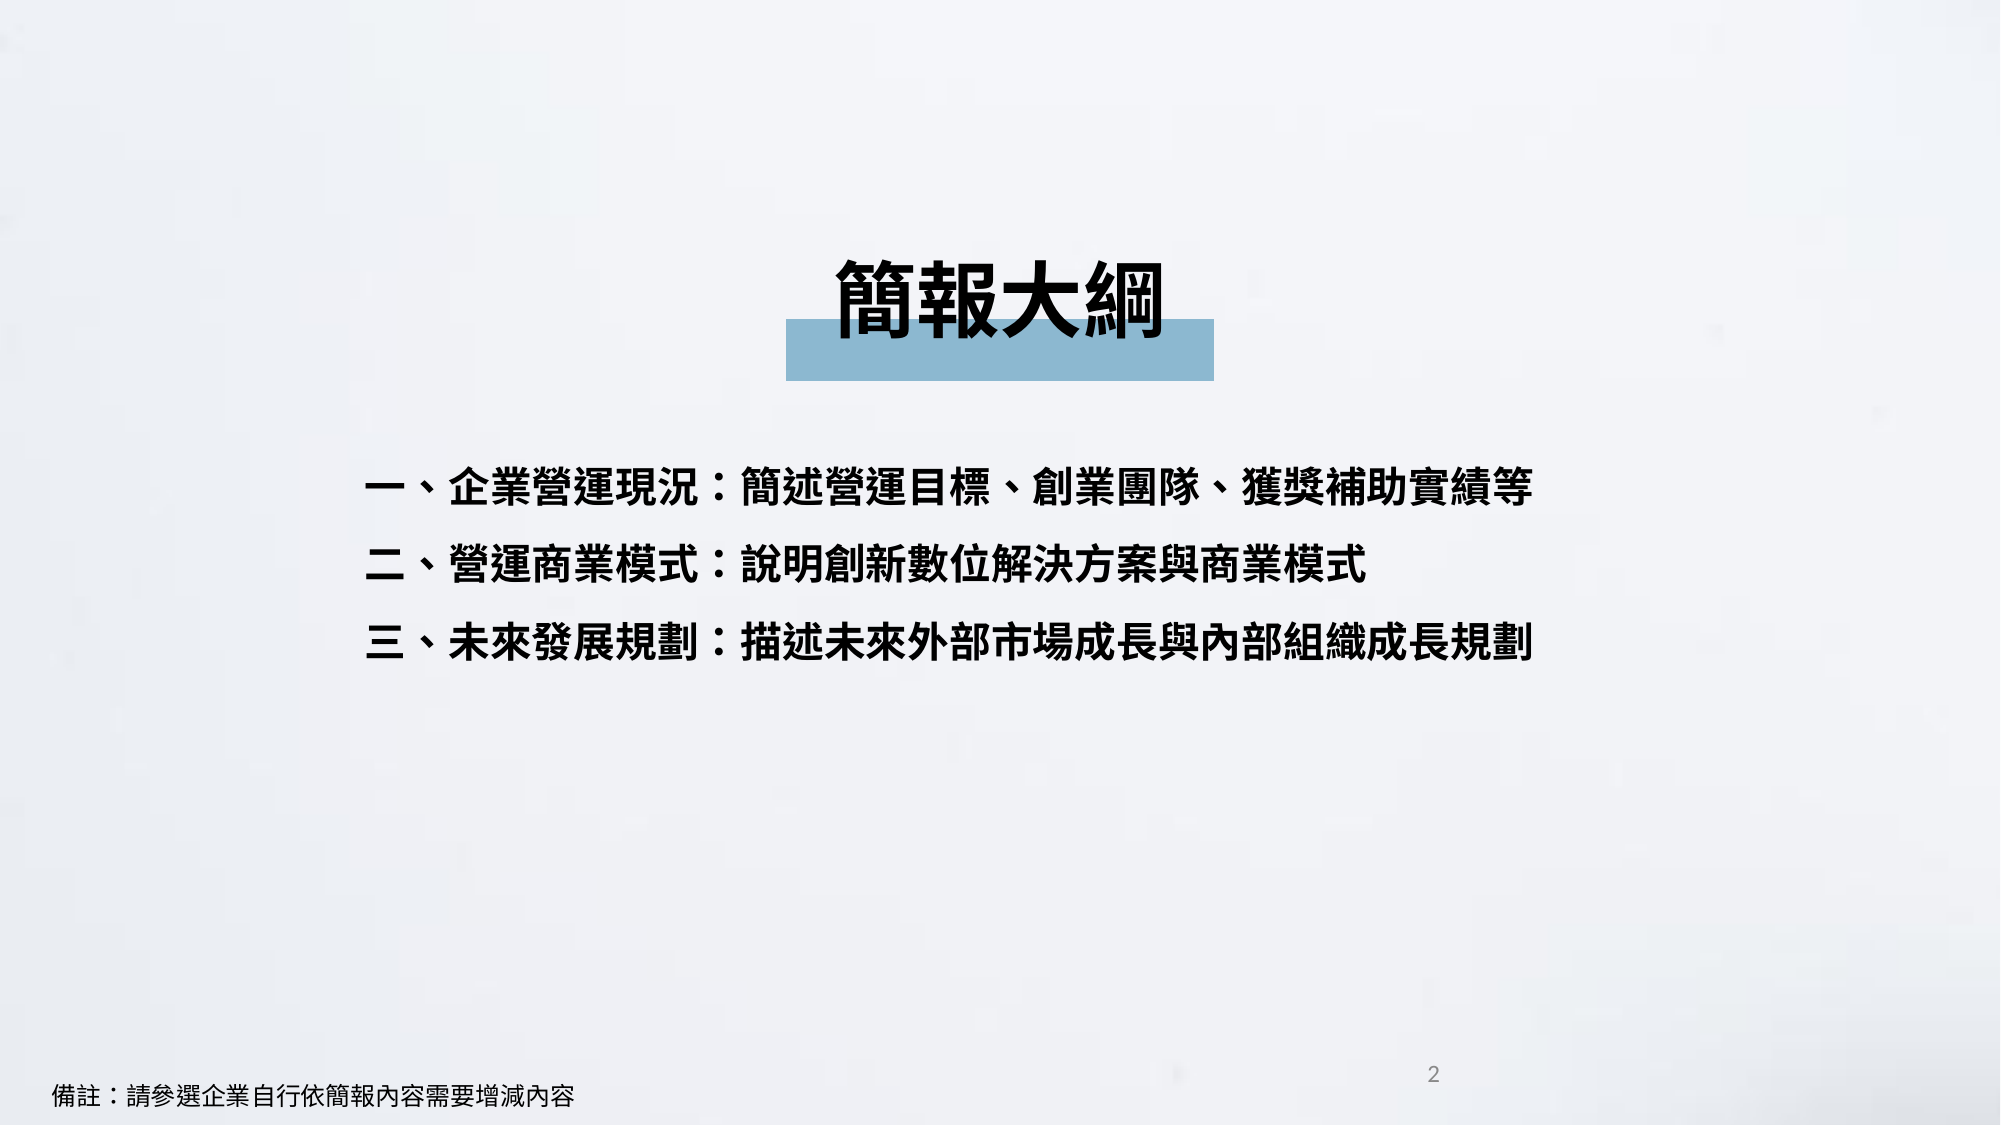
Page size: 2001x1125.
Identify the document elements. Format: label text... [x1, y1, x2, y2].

list 一、企業營運現況：簡述營運目標、創業團隊、獲獎補助實績等 二、營運商業模式：說明創新數位解決方案與商業模式 三、未來發展規劃：描述未來外部市場成長與內部組織成長規劃 [312, 437, 1688, 823]
text_box 備註：請參選企業自行依簡報內容需要增減內容 [36, 1072, 637, 1119]
text_box 2 [1412, 1042, 1863, 1103]
title 簡報大綱 [708, 243, 1292, 365]
